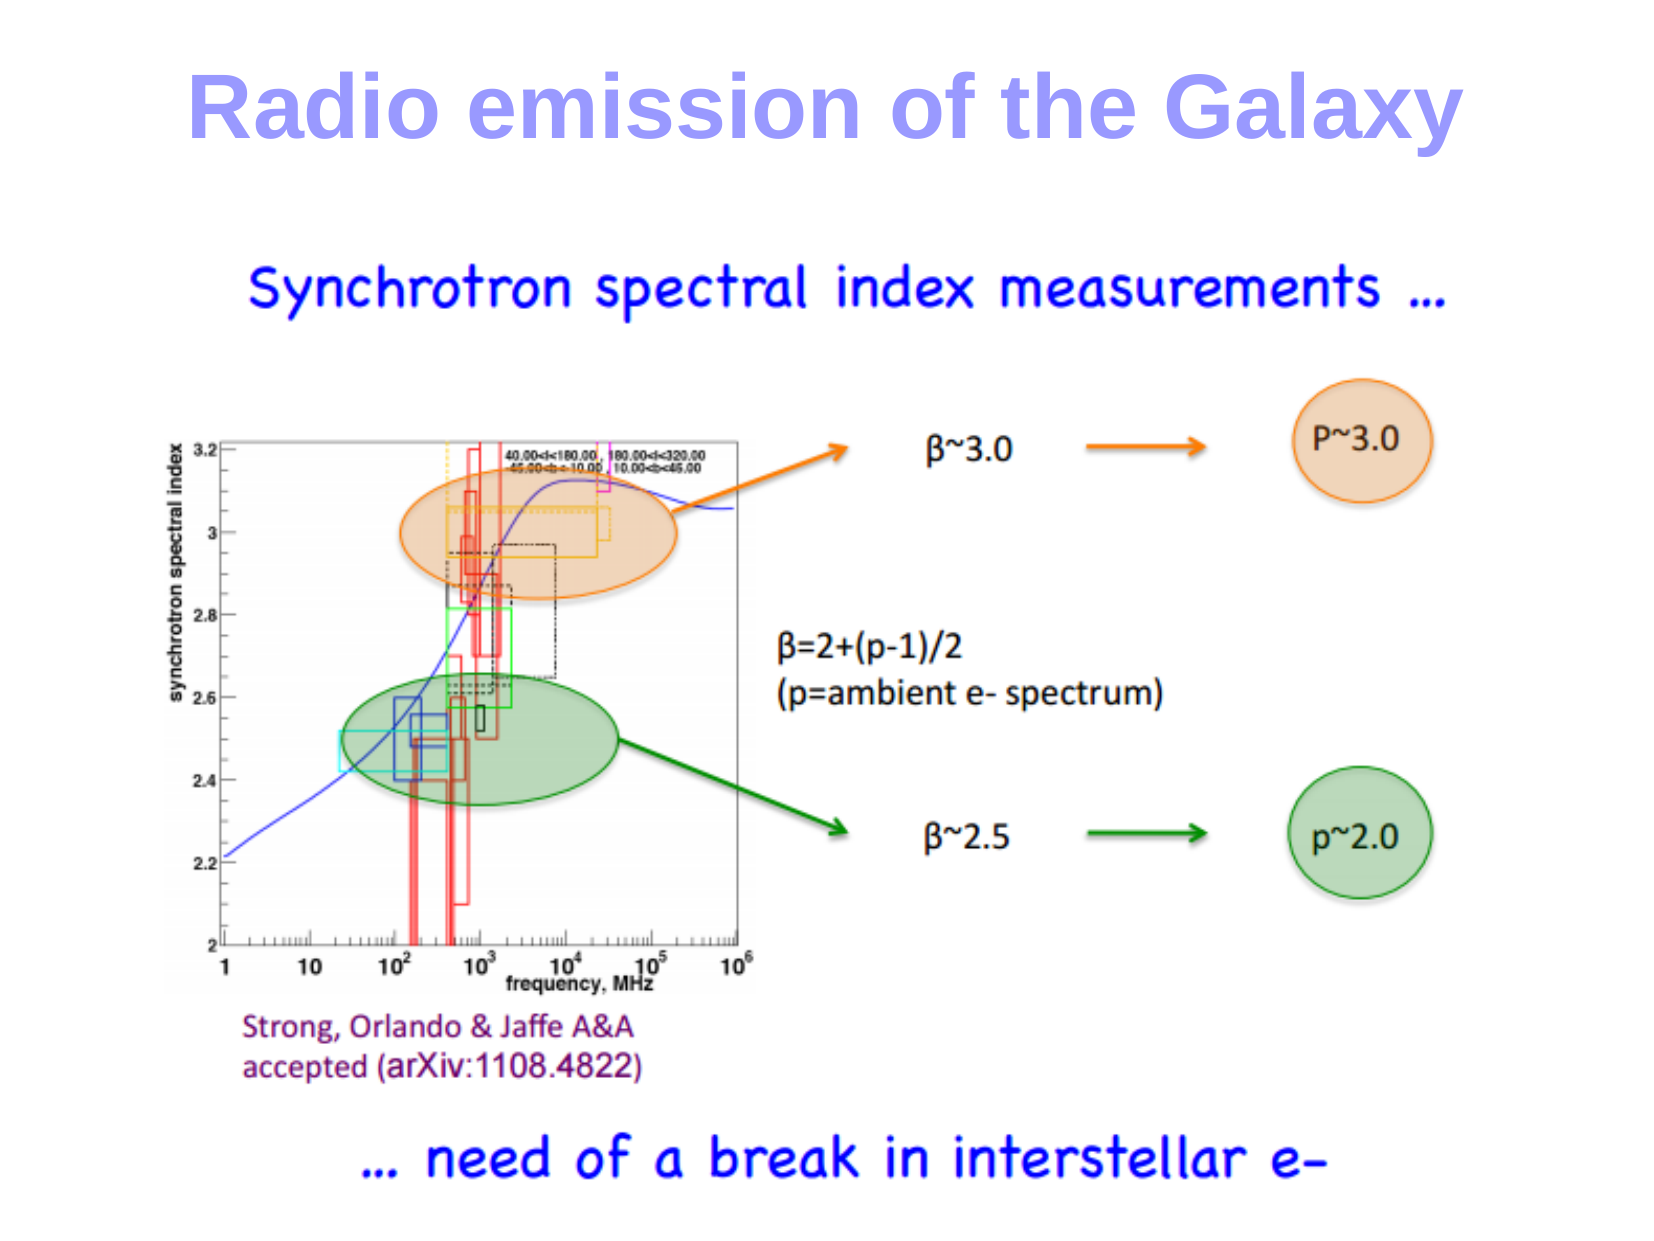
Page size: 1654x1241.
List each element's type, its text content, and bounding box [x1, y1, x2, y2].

title Radio emission of the Galaxy [82, 2, 1571, 211]
picture [90, 239, 1516, 1224]
